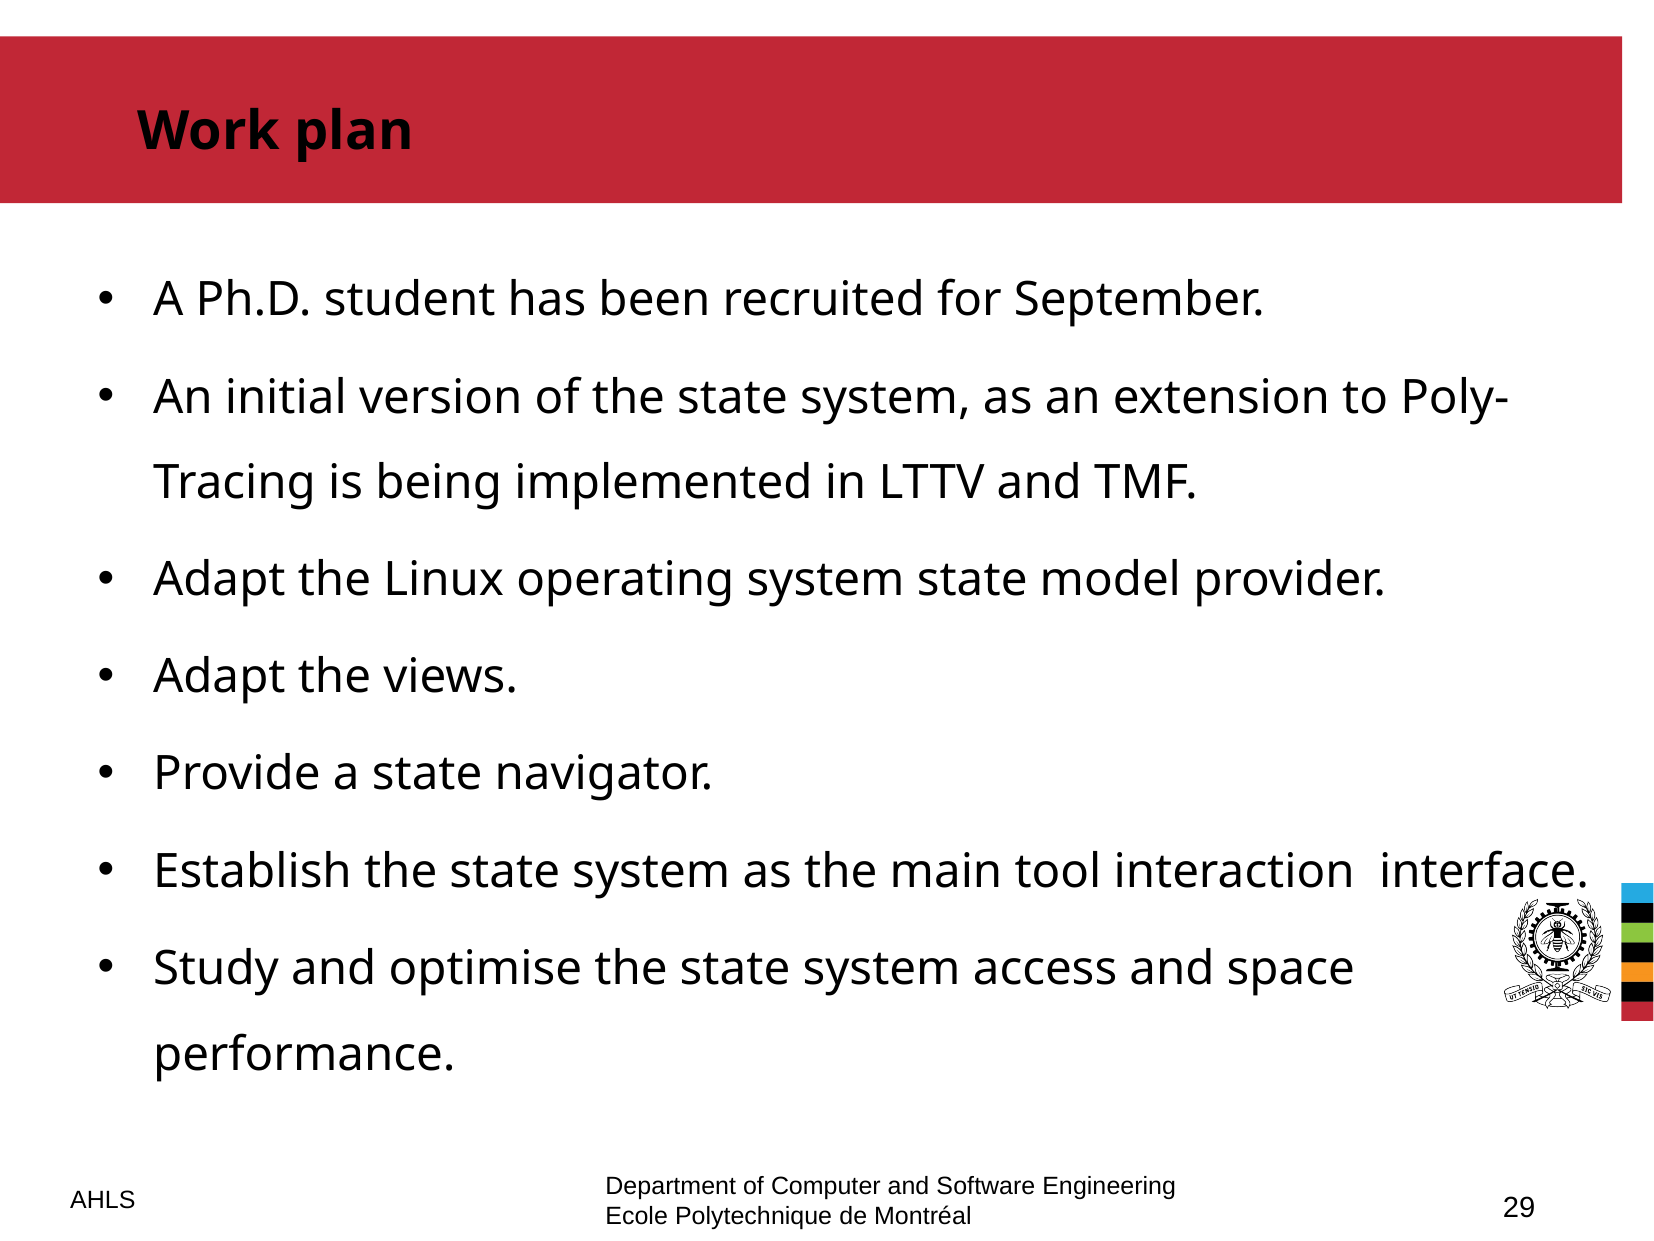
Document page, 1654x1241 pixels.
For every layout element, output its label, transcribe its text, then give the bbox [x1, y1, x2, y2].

picture [1615, 883, 1654, 1021]
list A Ph.D. student has been recruited for September. An initial version of the state system, as an extension to Poly-Tracing is being implemented in LTTV and TMF. Adapt the Linux operating system state model provider. Adapt the views. Provide a state navigator. Establish the state system as the main tool interaction interface. Study and optimise the state system access and space performance. [82, 232, 1615, 1163]
title Work plan [103, 62, 1421, 168]
